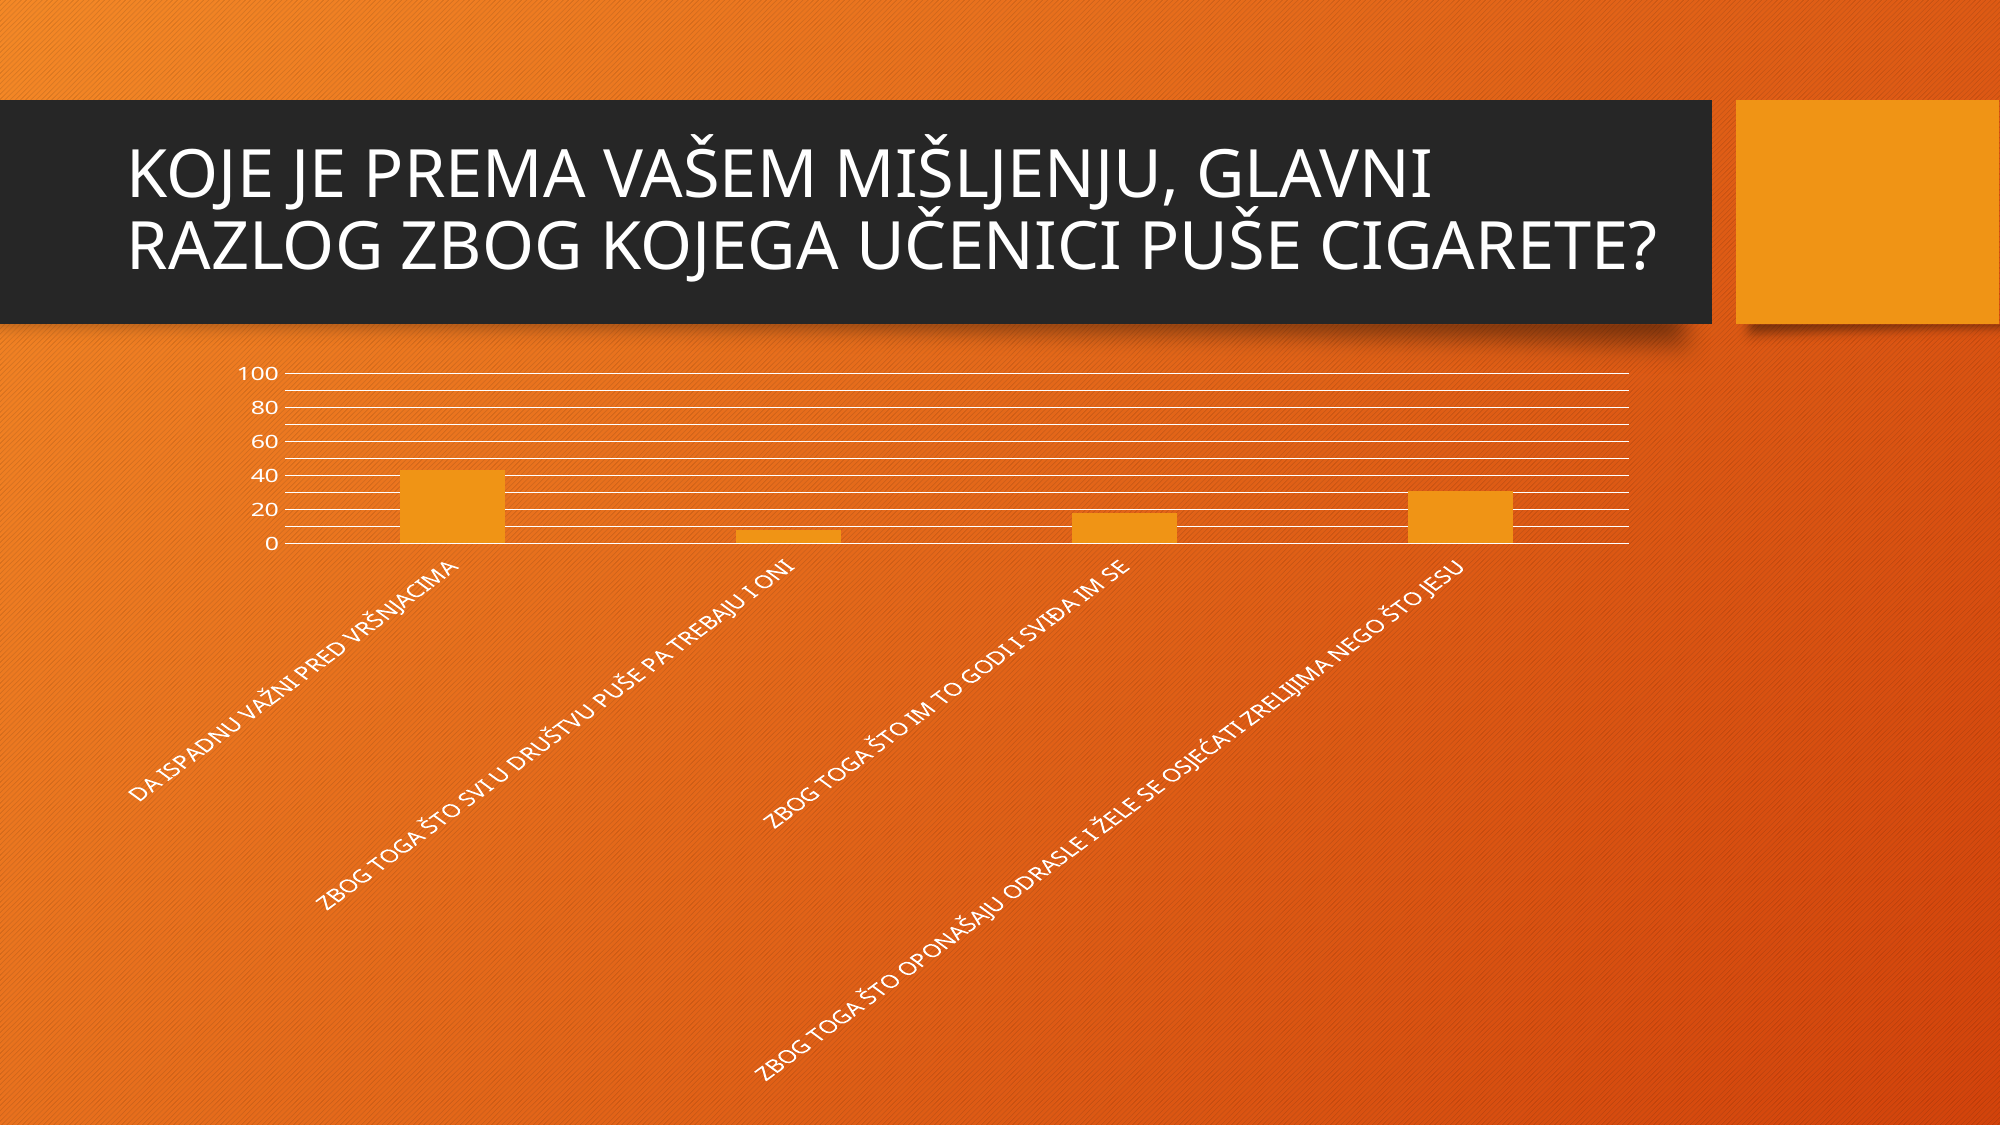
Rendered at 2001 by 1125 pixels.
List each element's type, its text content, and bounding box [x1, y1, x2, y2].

title KOJE JE PREMA VAŠEM MIŠLJENJU, GLAVNI RAZLOG ZBOG KOJEGA UČENICI PUŠE CIGARETE? [111, 123, 1689, 301]
chart [88, 361, 1661, 1086]
